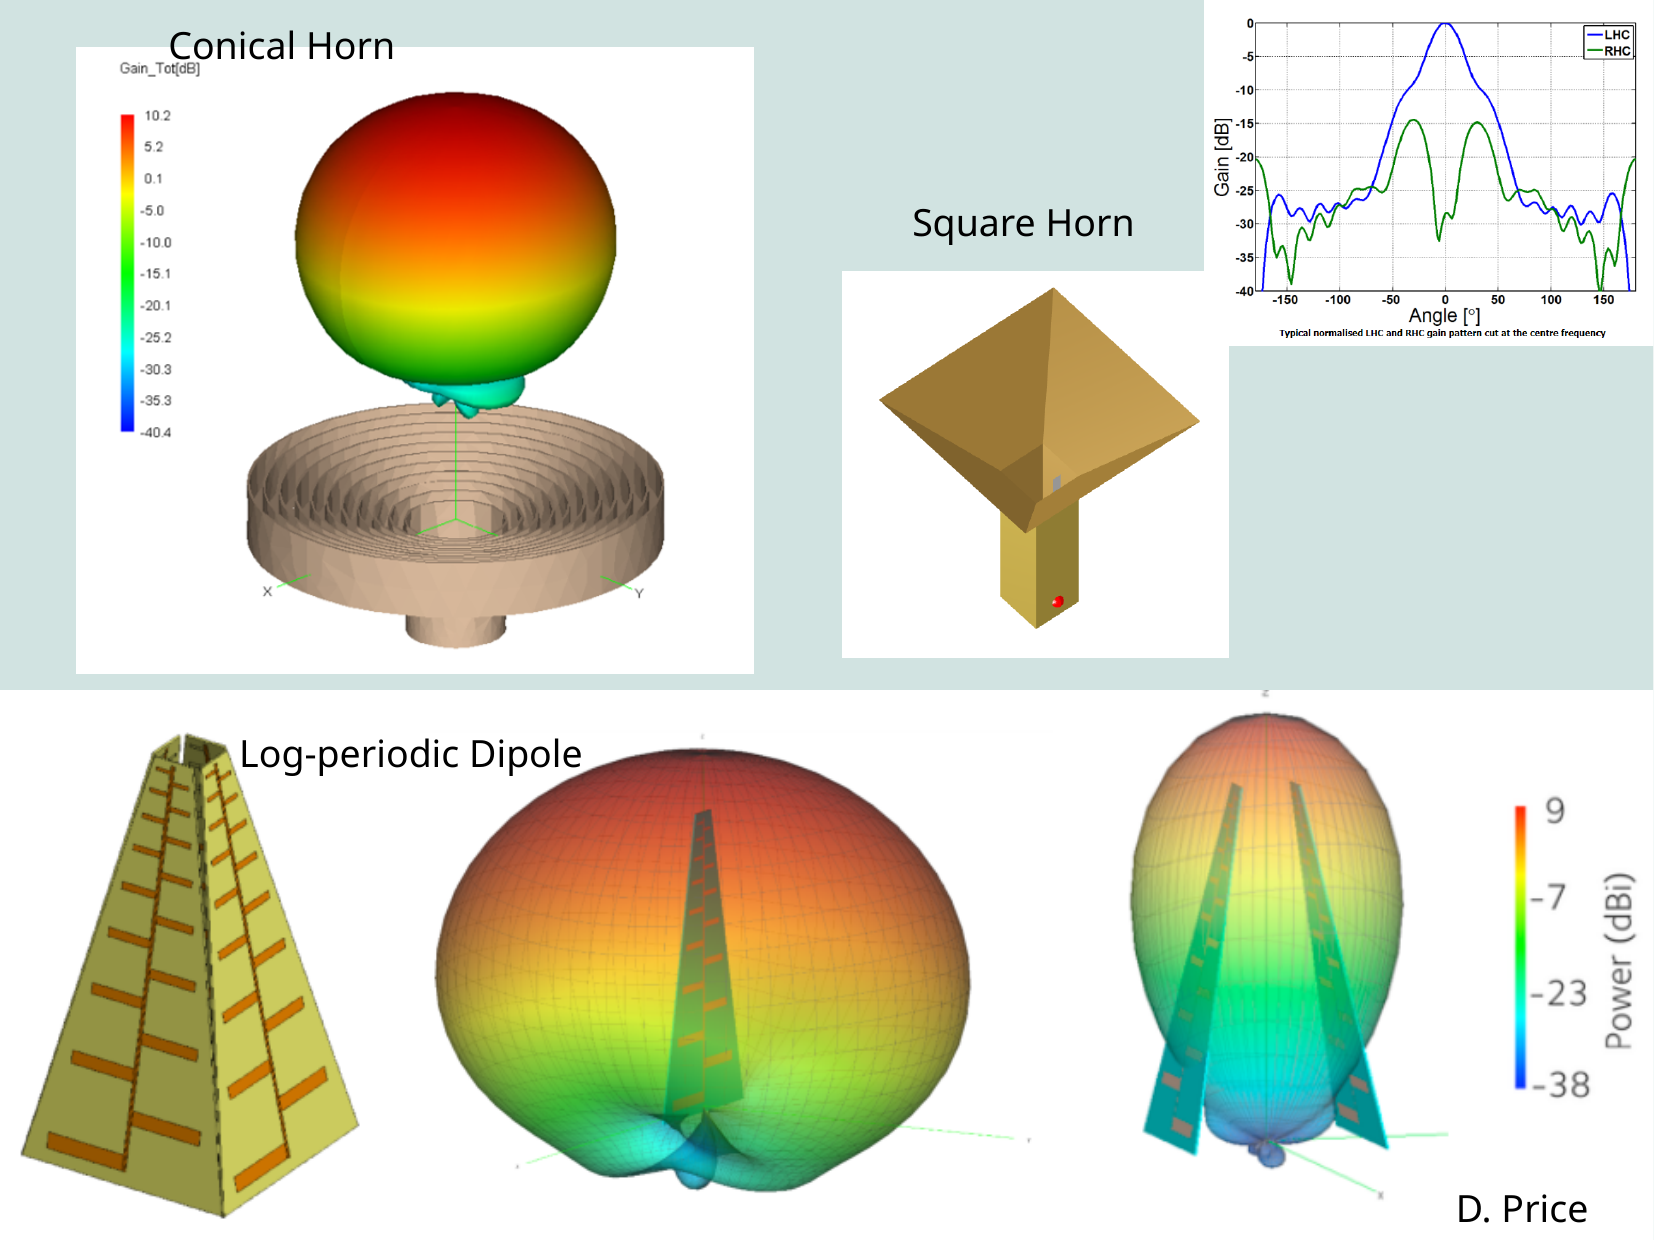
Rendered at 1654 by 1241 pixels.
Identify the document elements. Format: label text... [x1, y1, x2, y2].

picture [76, 47, 754, 674]
text_box Conical Horn [153, 11, 395, 73]
text_box D. Price [1441, 1175, 1596, 1236]
text_box Square Horn [897, 189, 1131, 250]
picture [842, 0, 1654, 658]
text_box Log-periodic Dipole [224, 720, 568, 781]
picture [0, 690, 1654, 1241]
